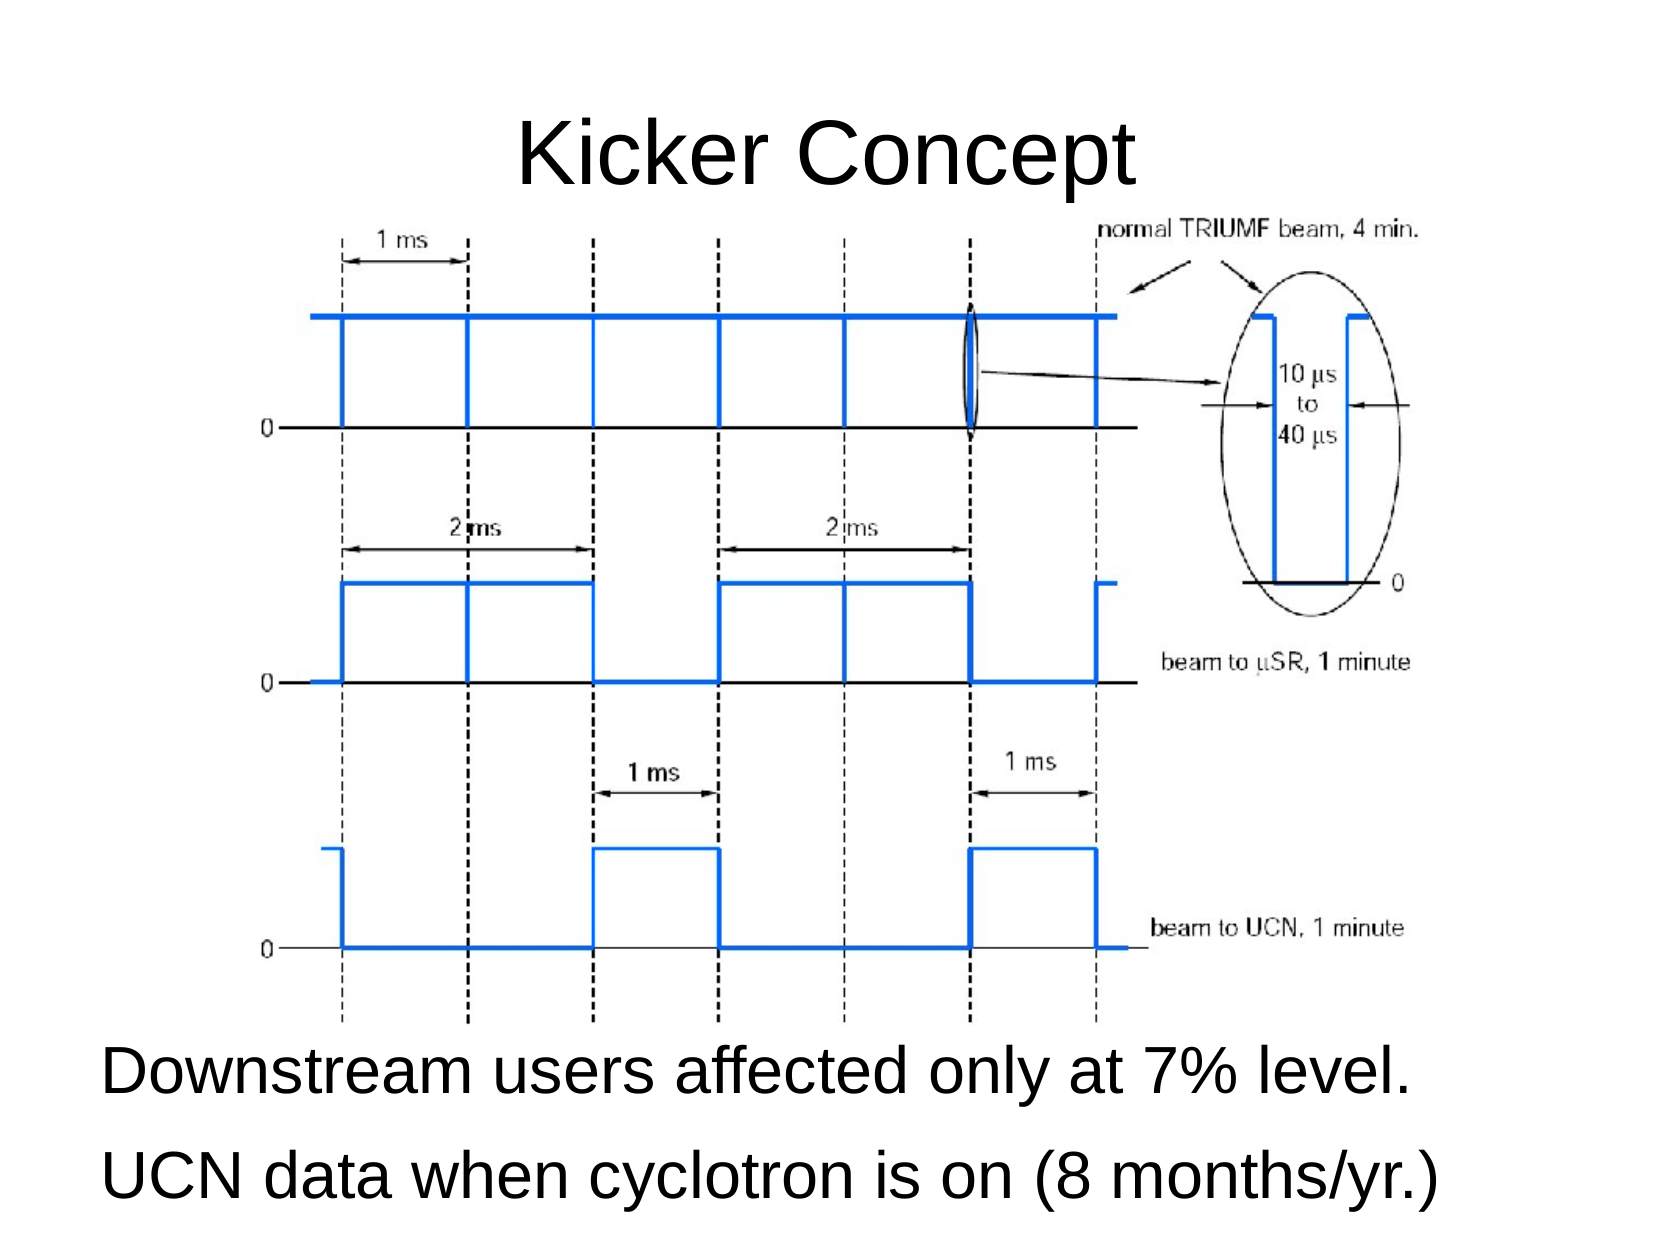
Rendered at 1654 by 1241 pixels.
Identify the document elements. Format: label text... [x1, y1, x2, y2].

list Downstream users affected only at 7% level. UCN data when cyclotron is on (8 months/yr.) [82, 1033, 1571, 1230]
title Kicker Concept [82, 56, 1571, 250]
picture [226, 209, 1432, 1035]
